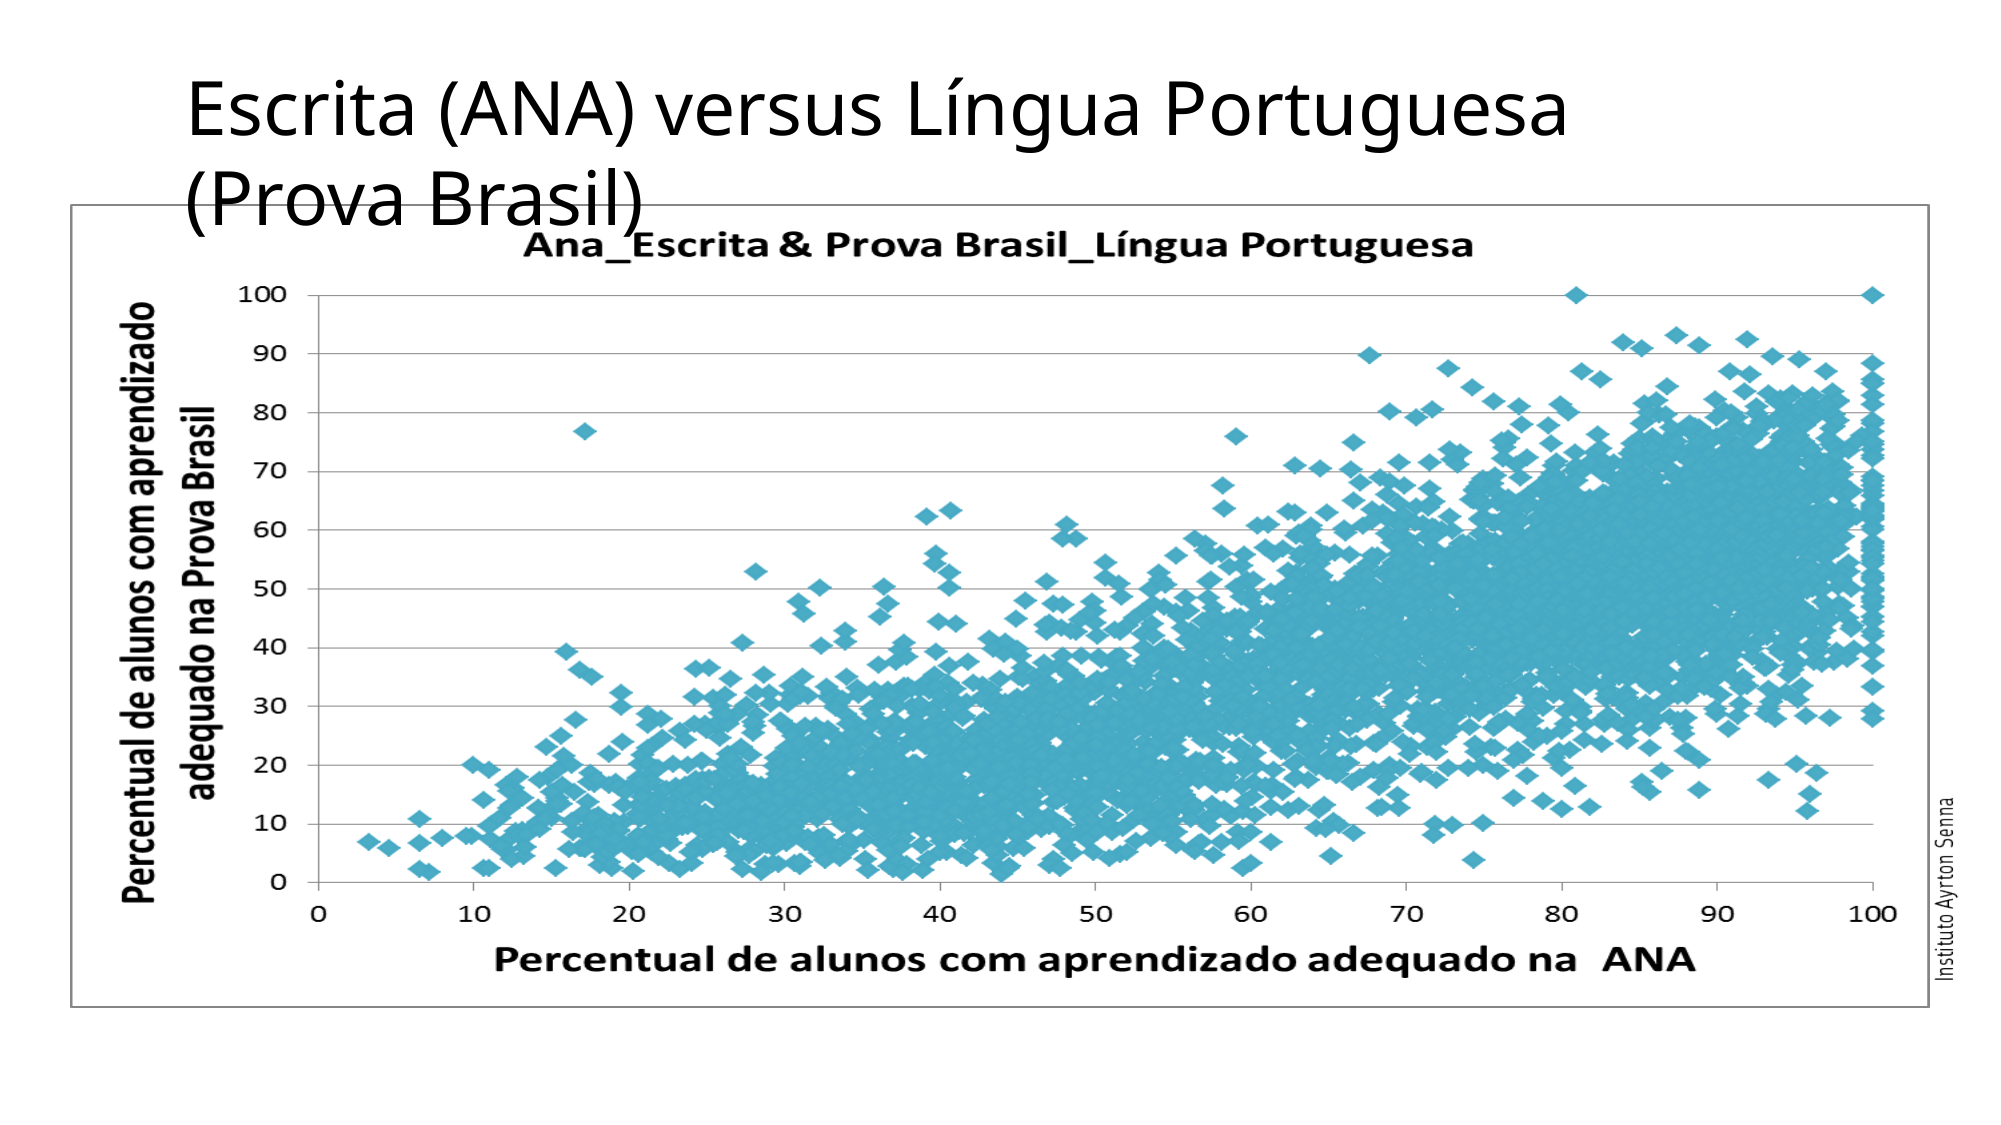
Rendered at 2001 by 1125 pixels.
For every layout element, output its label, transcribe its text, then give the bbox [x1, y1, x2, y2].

picture [0, 0, 2000, 1125]
text_box Escrita (ANA) versus Língua Portuguesa (Prova Brasil) [171, 52, 1826, 248]
